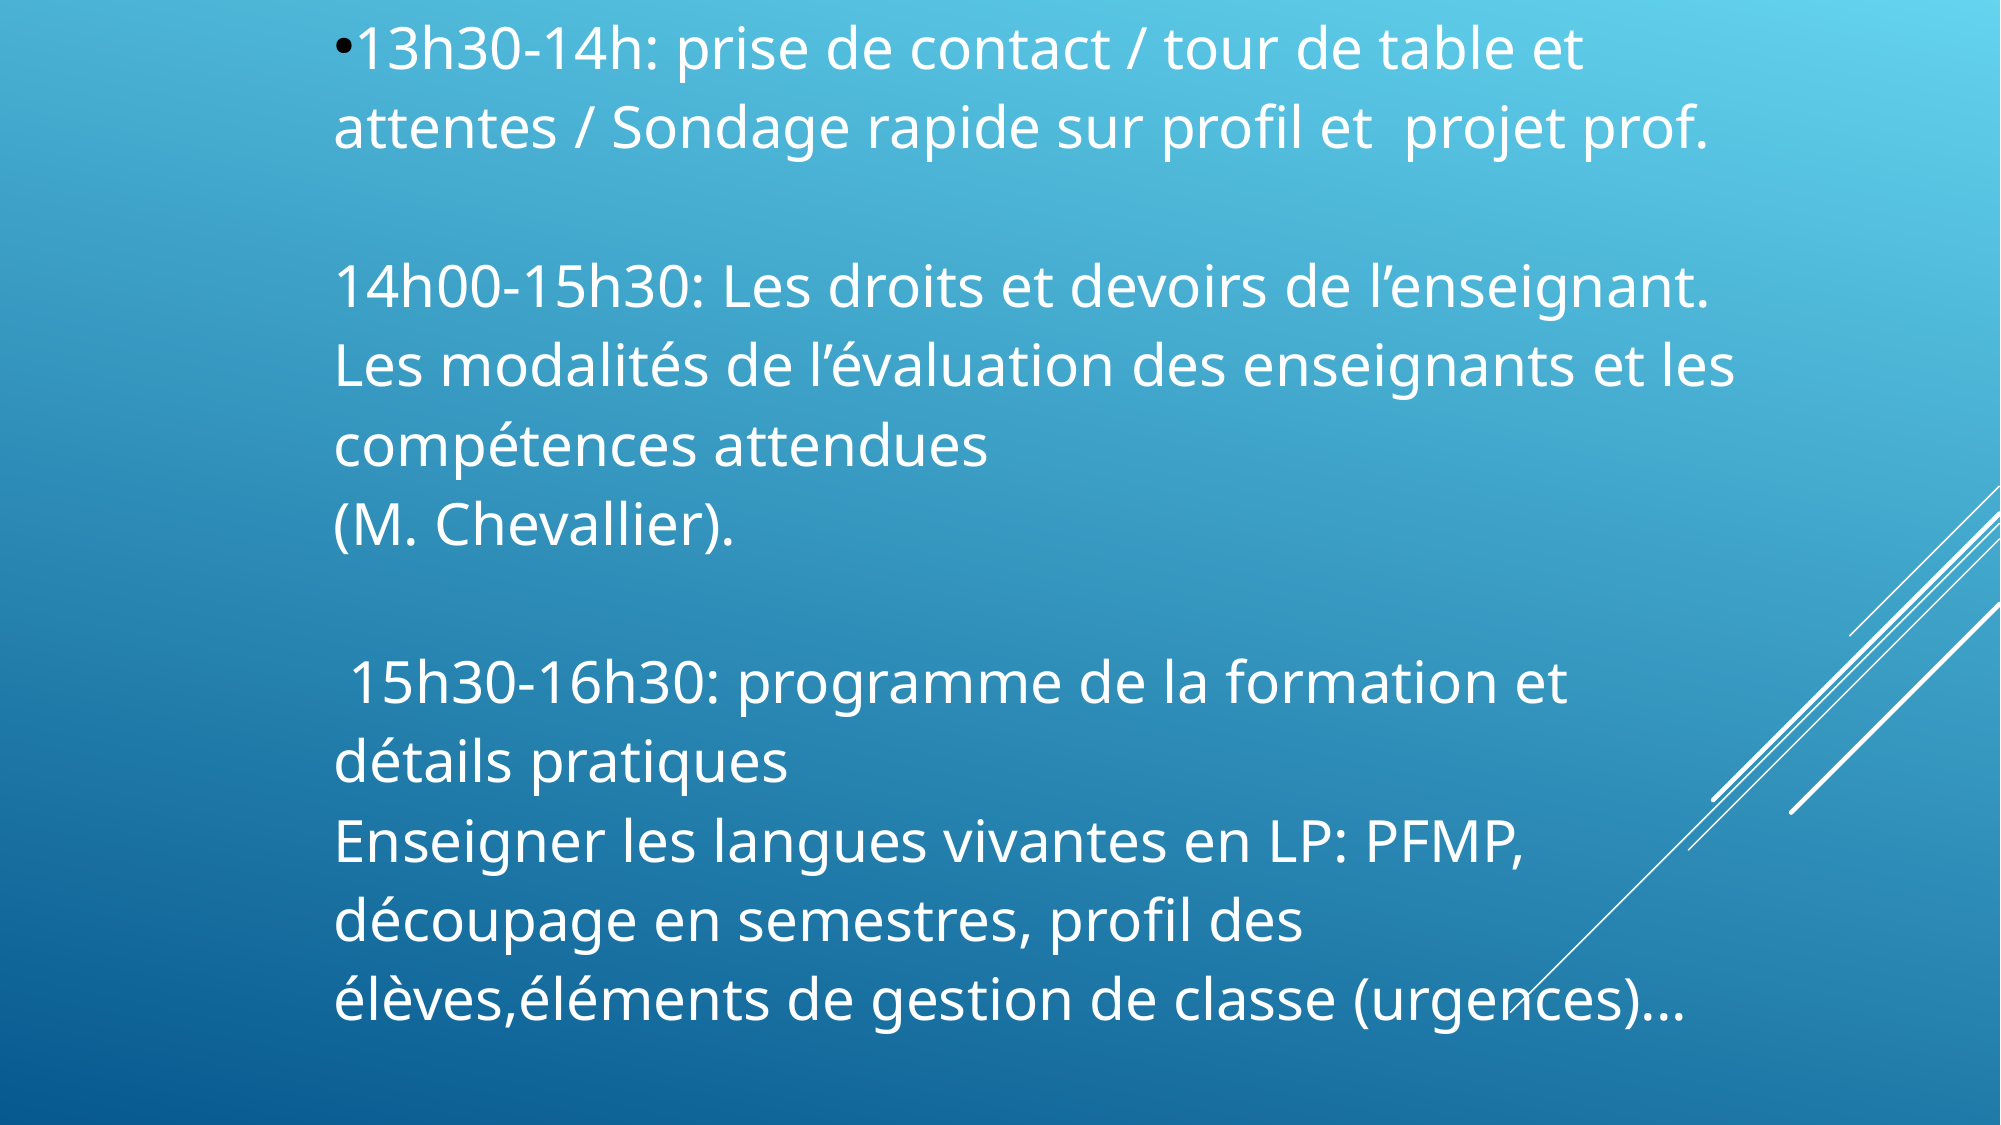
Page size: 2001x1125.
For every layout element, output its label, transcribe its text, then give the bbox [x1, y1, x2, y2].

text_box 13h30-14h: prise de contact / tour de table et attentes / Sondage rapide sur profil et projet prof. 14h00-15h30: Les droits et devoirs de l’enseignant. Les modalités de l’évaluation des enseignants et les compétences attendues (M. Chevallier). 15h30-16h30: programme de la formation et détails pratiques Enseigner les langues vivantes en LP: PFMP, découpage en semestres, profil des élèves,éléments de gestion de classe (urgences)... [318, 0, 1768, 1045]
